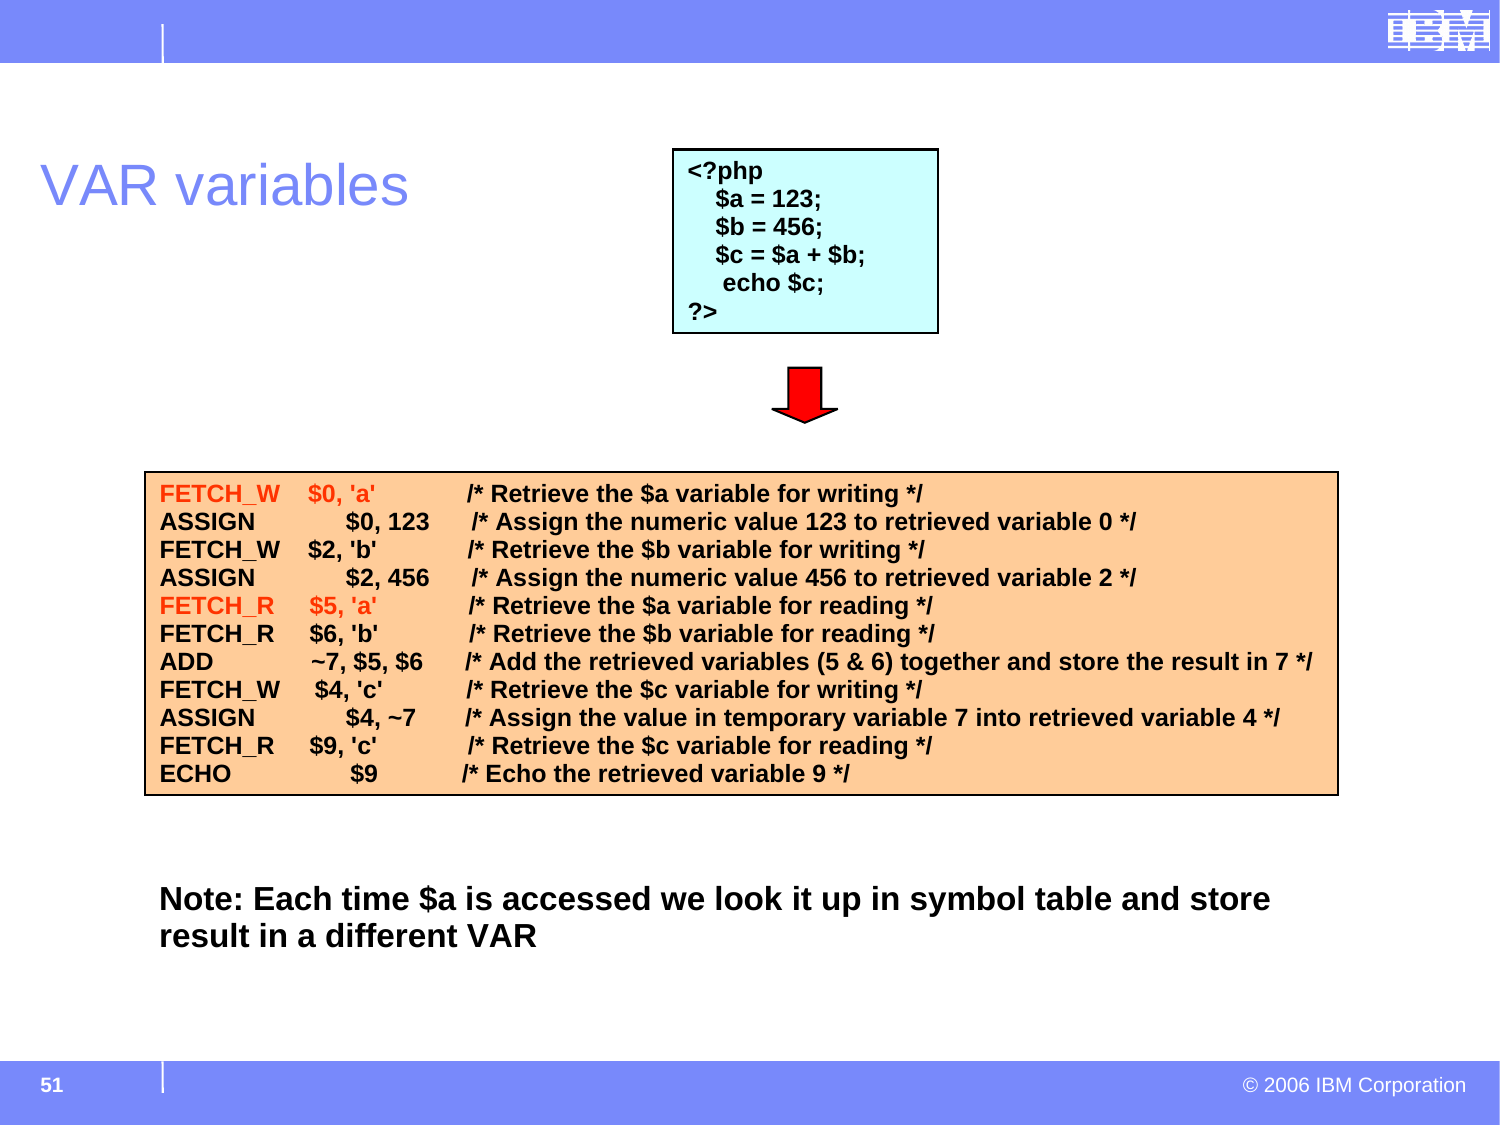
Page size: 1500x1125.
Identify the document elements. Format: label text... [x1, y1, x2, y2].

text_box FETCH_W $0, 'a' /* Retrieve the $a variable for writing */ ASSIGN $0, 123 /* Assign the numeric value 123 to retrieved variable 0 */ FETCH_W $2, 'b' /* Retrieve the $b variable for writing */ ASSIGN $2, 456 /* Assign the numeric value 456 to retrieved variable 2 */ FETCH_R $5, 'a' /* Retrieve the $a variable for reading */ FETCH_R $6, 'b' /* Retrieve the $b variable for reading */ ADD ~7, $5, $6 /* Add the retrieved variables (5 & 6) together and store the result in 7 */ FETCH_W $4, 'c' /* Retrieve the $c variable for writing */ ASSIGN $4, ~7 /* Assign the value in temporary variable 7 into retrieved variable 4 */ FETCH_R $9, 'c' /* Retrieve the $c variable for reading */ ECHO $9 /* Echo the retrieved variable 9 */ [144, 472, 1338, 796]
text_box <?php $a = 123; $b = 456; $c = $a + $b; echo $c; ?> [672, 149, 938, 333]
text_box [771, 367, 838, 423]
text_box Note: Each time $a is accessed we look it up in symbol table and store result in a different VAR [144, 872, 1378, 963]
title VAR variables [25, 123, 1378, 225]
